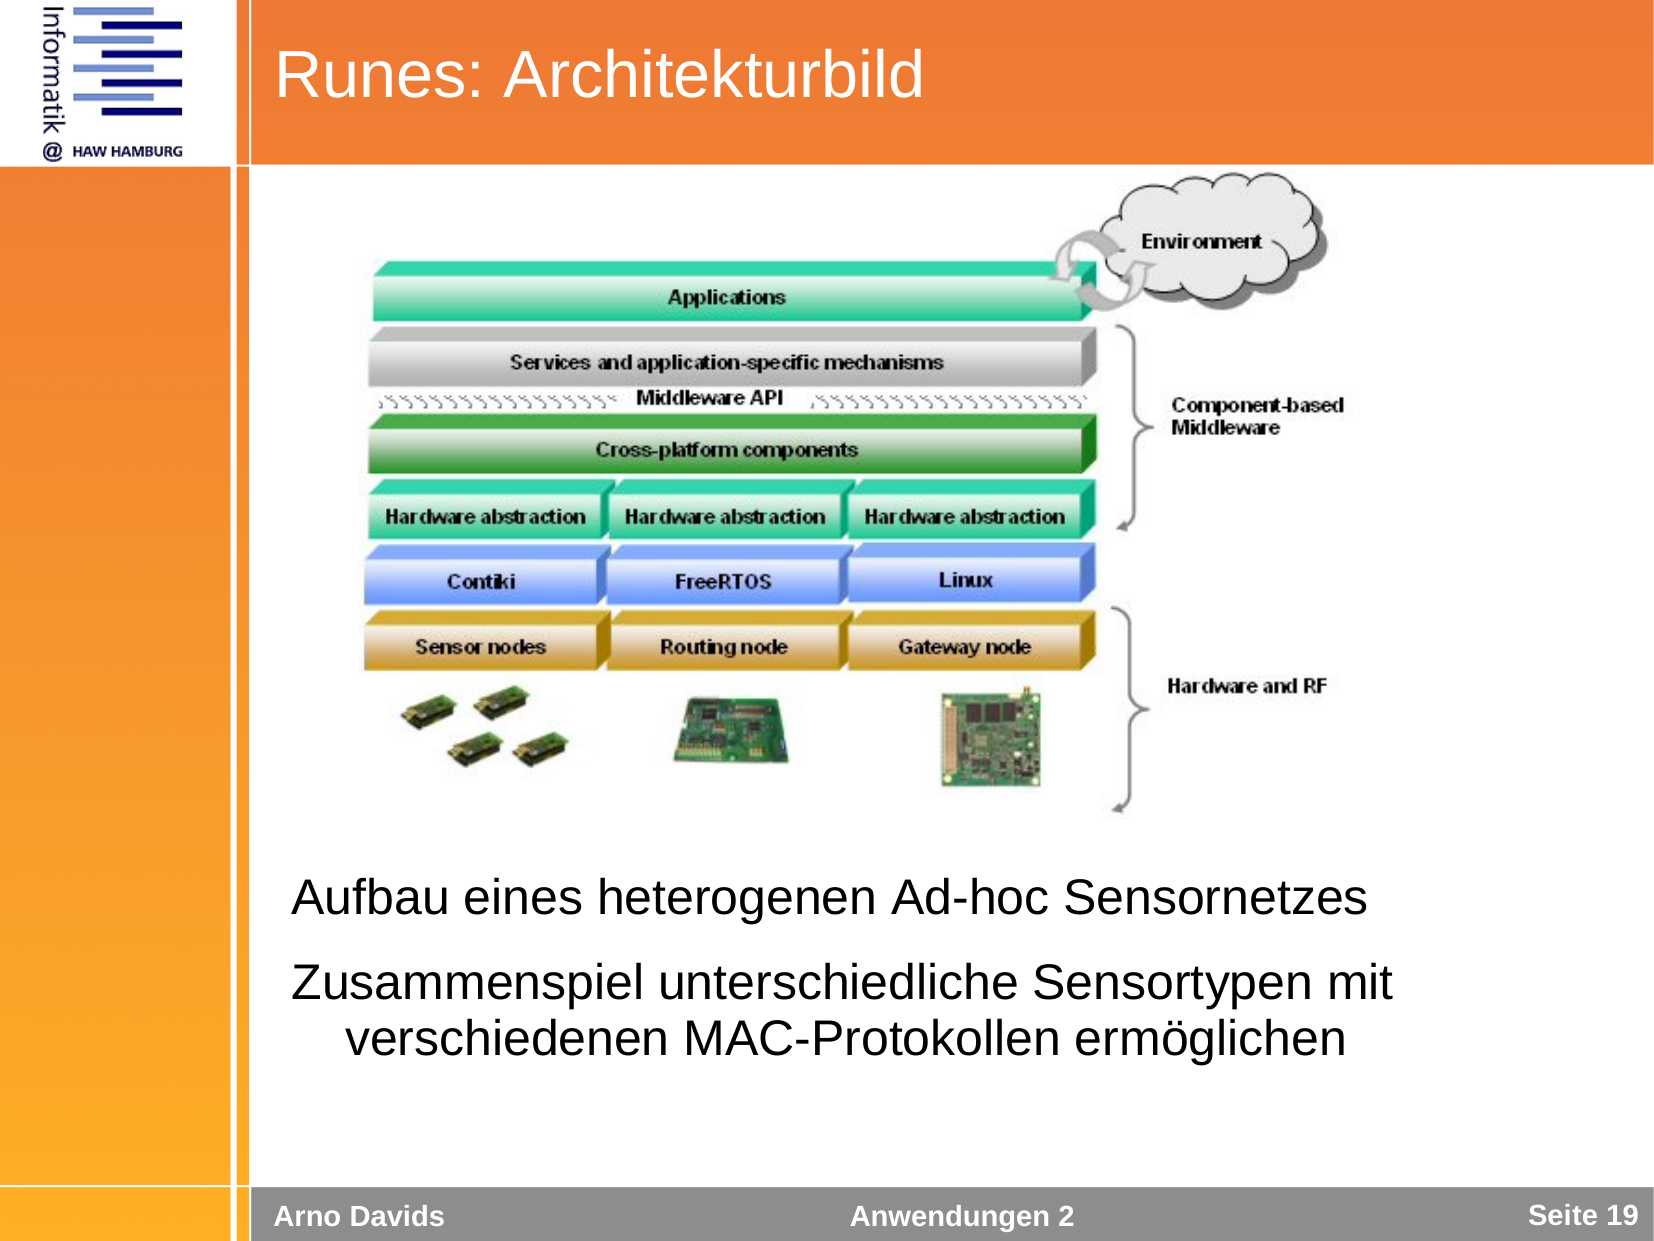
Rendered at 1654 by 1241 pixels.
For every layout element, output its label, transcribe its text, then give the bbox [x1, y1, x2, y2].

picture [43, 5, 186, 162]
picture [0, 0, 1654, 1241]
list Aufbau eines heterogenen Ad-hoc Sensornetzes Zusammenspiel unterschiedliche Sensortypen mit verschiedenen MAC-Protokollen ermöglichen [274, 187, 1576, 1160]
title Runes: Architekturbild [274, 19, 1651, 130]
